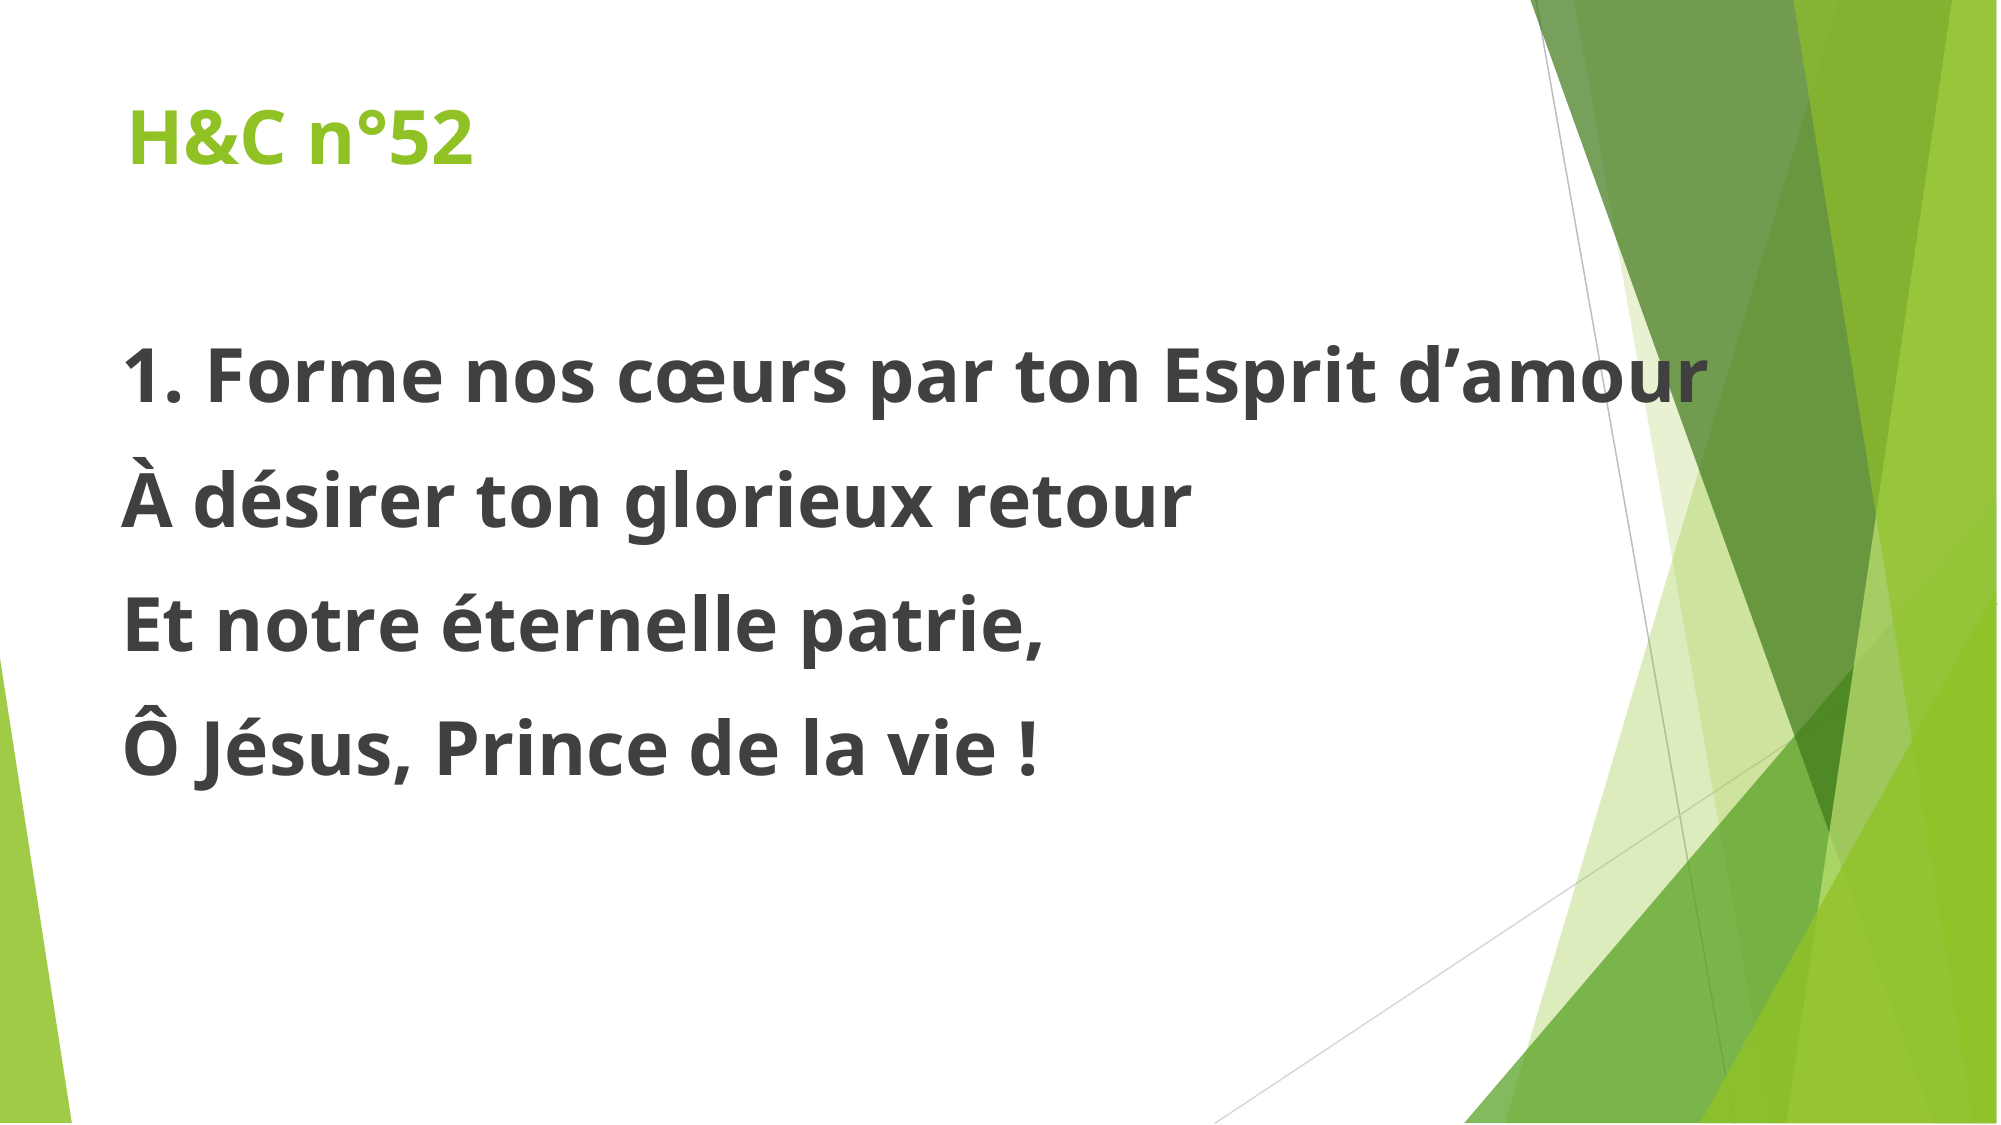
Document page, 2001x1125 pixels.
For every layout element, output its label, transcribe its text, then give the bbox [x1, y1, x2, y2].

text_box 1. Forme nos cœurs par ton Esprit d’amour À désirer ton glorieux retour Et notre éternelle patrie, Ô Jésus, Prince de la vie ! [106, 307, 1973, 1037]
text_box H&C n°52 [111, 82, 1522, 213]
